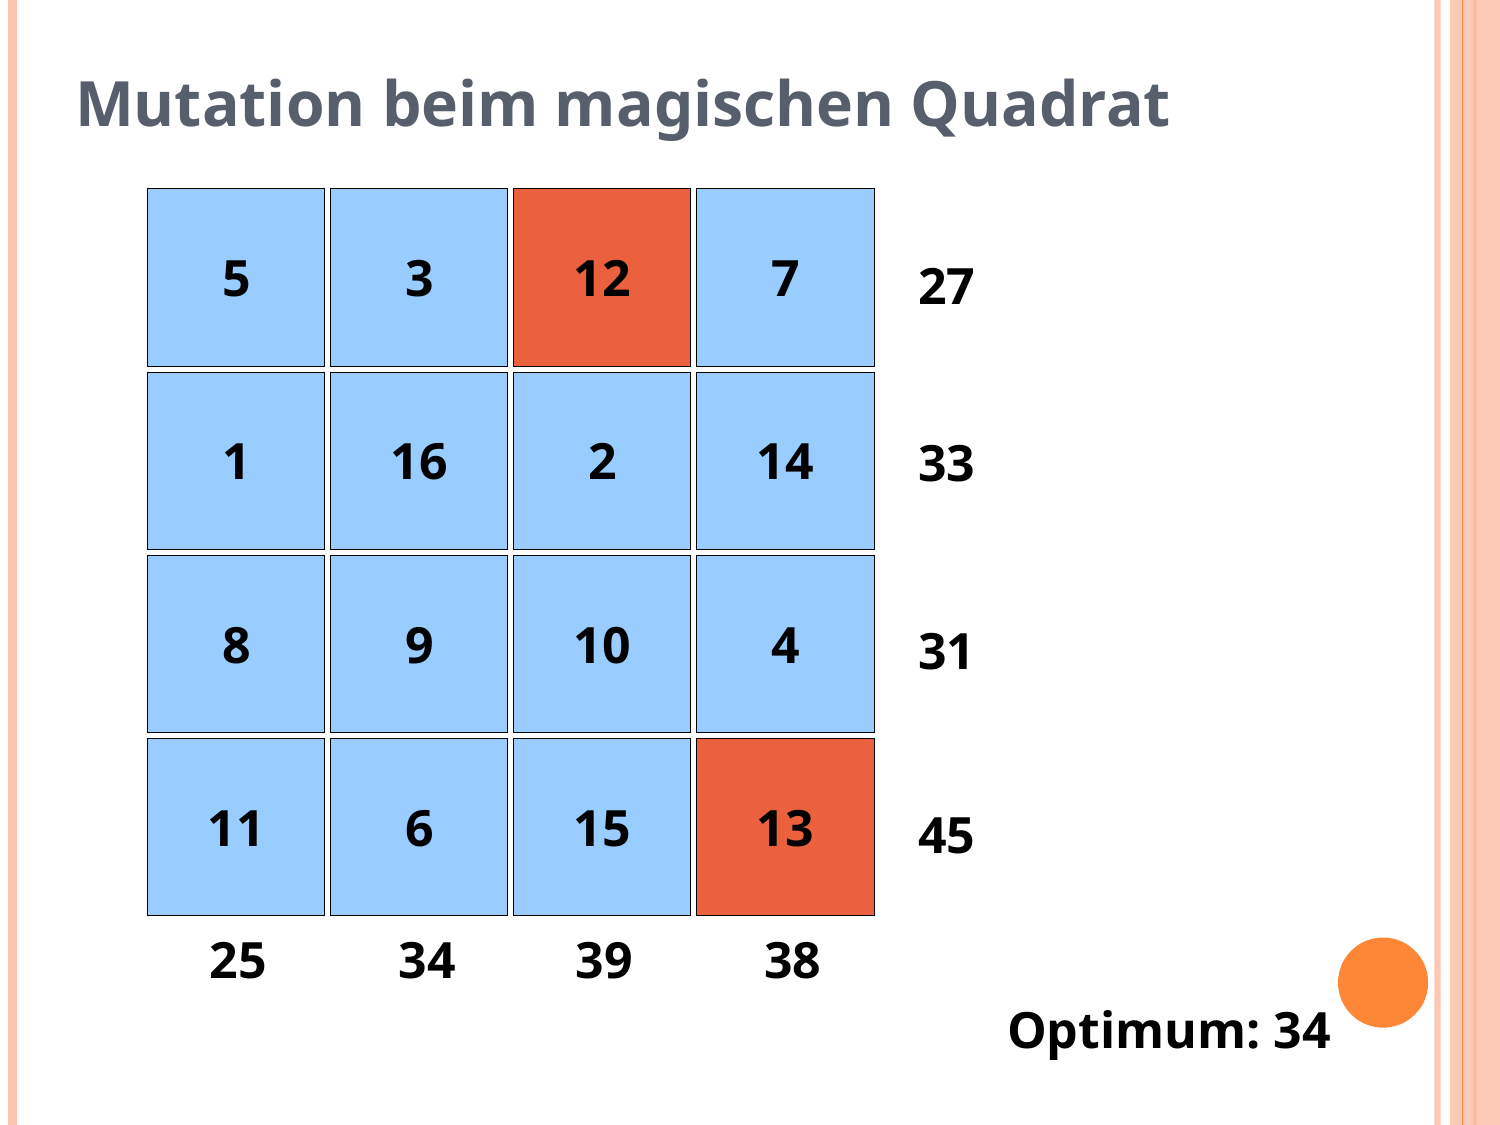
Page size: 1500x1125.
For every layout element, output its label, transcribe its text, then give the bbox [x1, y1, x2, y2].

text_box 14 [696, 372, 875, 550]
text_box 5 [147, 188, 325, 367]
text_box 33 [903, 420, 1058, 505]
text_box 39 [560, 916, 715, 1001]
text_box 31 [903, 608, 1058, 693]
text_box 13 [696, 738, 875, 916]
text_box 3 [330, 188, 508, 367]
text_box 12 [513, 188, 691, 367]
text_box 9 [330, 555, 508, 733]
text_box 7 [696, 188, 875, 367]
text_box 25 [194, 916, 349, 1001]
text_box 27 [903, 243, 1058, 328]
text_box 4 [696, 555, 875, 733]
title Mutation beim magischen Quadrat [75, 0, 1471, 185]
text_box 6 [330, 738, 508, 916]
text_box 8 [147, 555, 325, 733]
text_box 45 [903, 792, 1058, 877]
text_box 10 [513, 555, 691, 733]
text_box 34 [383, 916, 538, 1001]
text_box 38 [749, 916, 904, 1001]
text_box 11 [147, 738, 325, 916]
text_box 15 [513, 738, 691, 916]
text_box 2 [513, 372, 691, 550]
text_box 16 [330, 372, 508, 550]
text_box Optimum: 34 [992, 987, 1377, 1072]
text_box 1 [147, 372, 325, 550]
